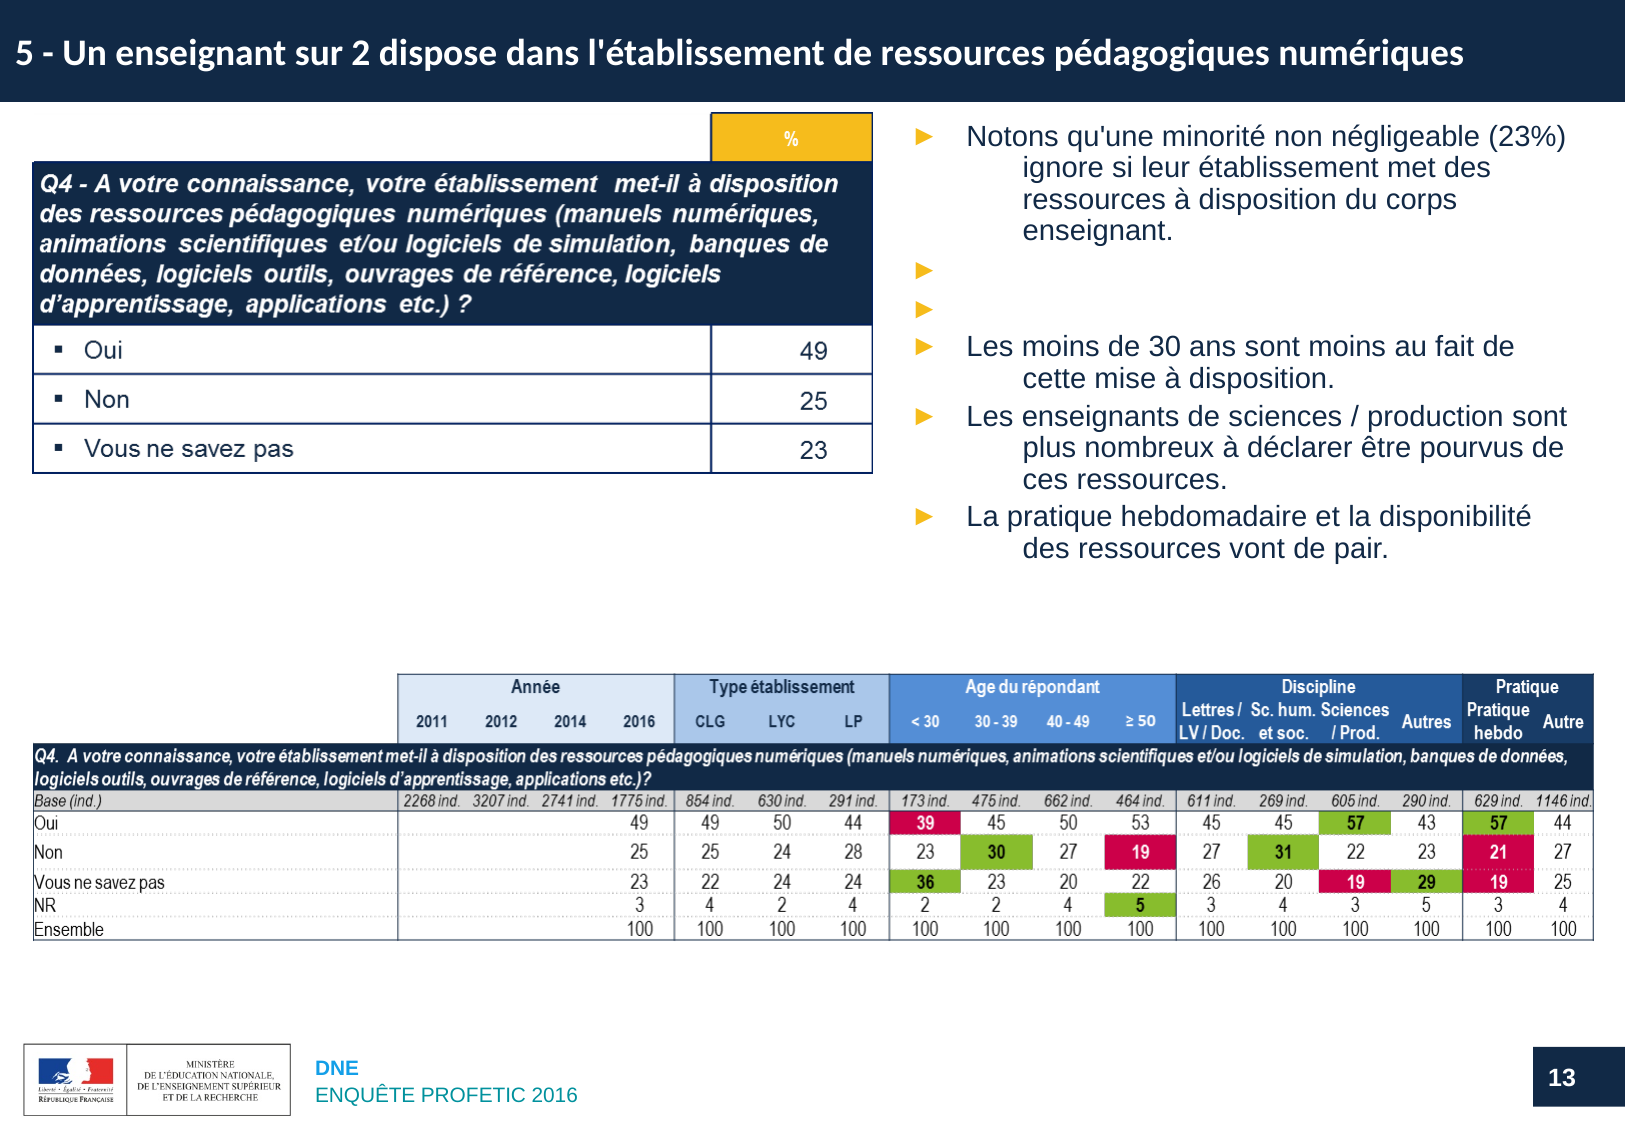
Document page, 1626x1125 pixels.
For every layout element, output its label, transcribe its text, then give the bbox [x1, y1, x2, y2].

picture [33, 669, 1594, 951]
text_box 13 [1533, 1046, 1625, 1107]
list Notons qu'une minorité non négligeable (23%) ignore si leur établissement met des ressources à disposition du corps enseignant. Les moins de 30 ans sont moins au fait de cette mise à disposition. Les enseignants de sciences / production sont plus nombreux à déclarer être pourvus de ces ressources. La pratique hebdomadaire et la disponibilité des ressources vont de pair. [895, 113, 1593, 575]
title 5 - Un enseignant sur 2 dispose dans l'établissement de ressources pédagogiques numériques [0, 0, 1625, 102]
picture [32, 112, 873, 480]
